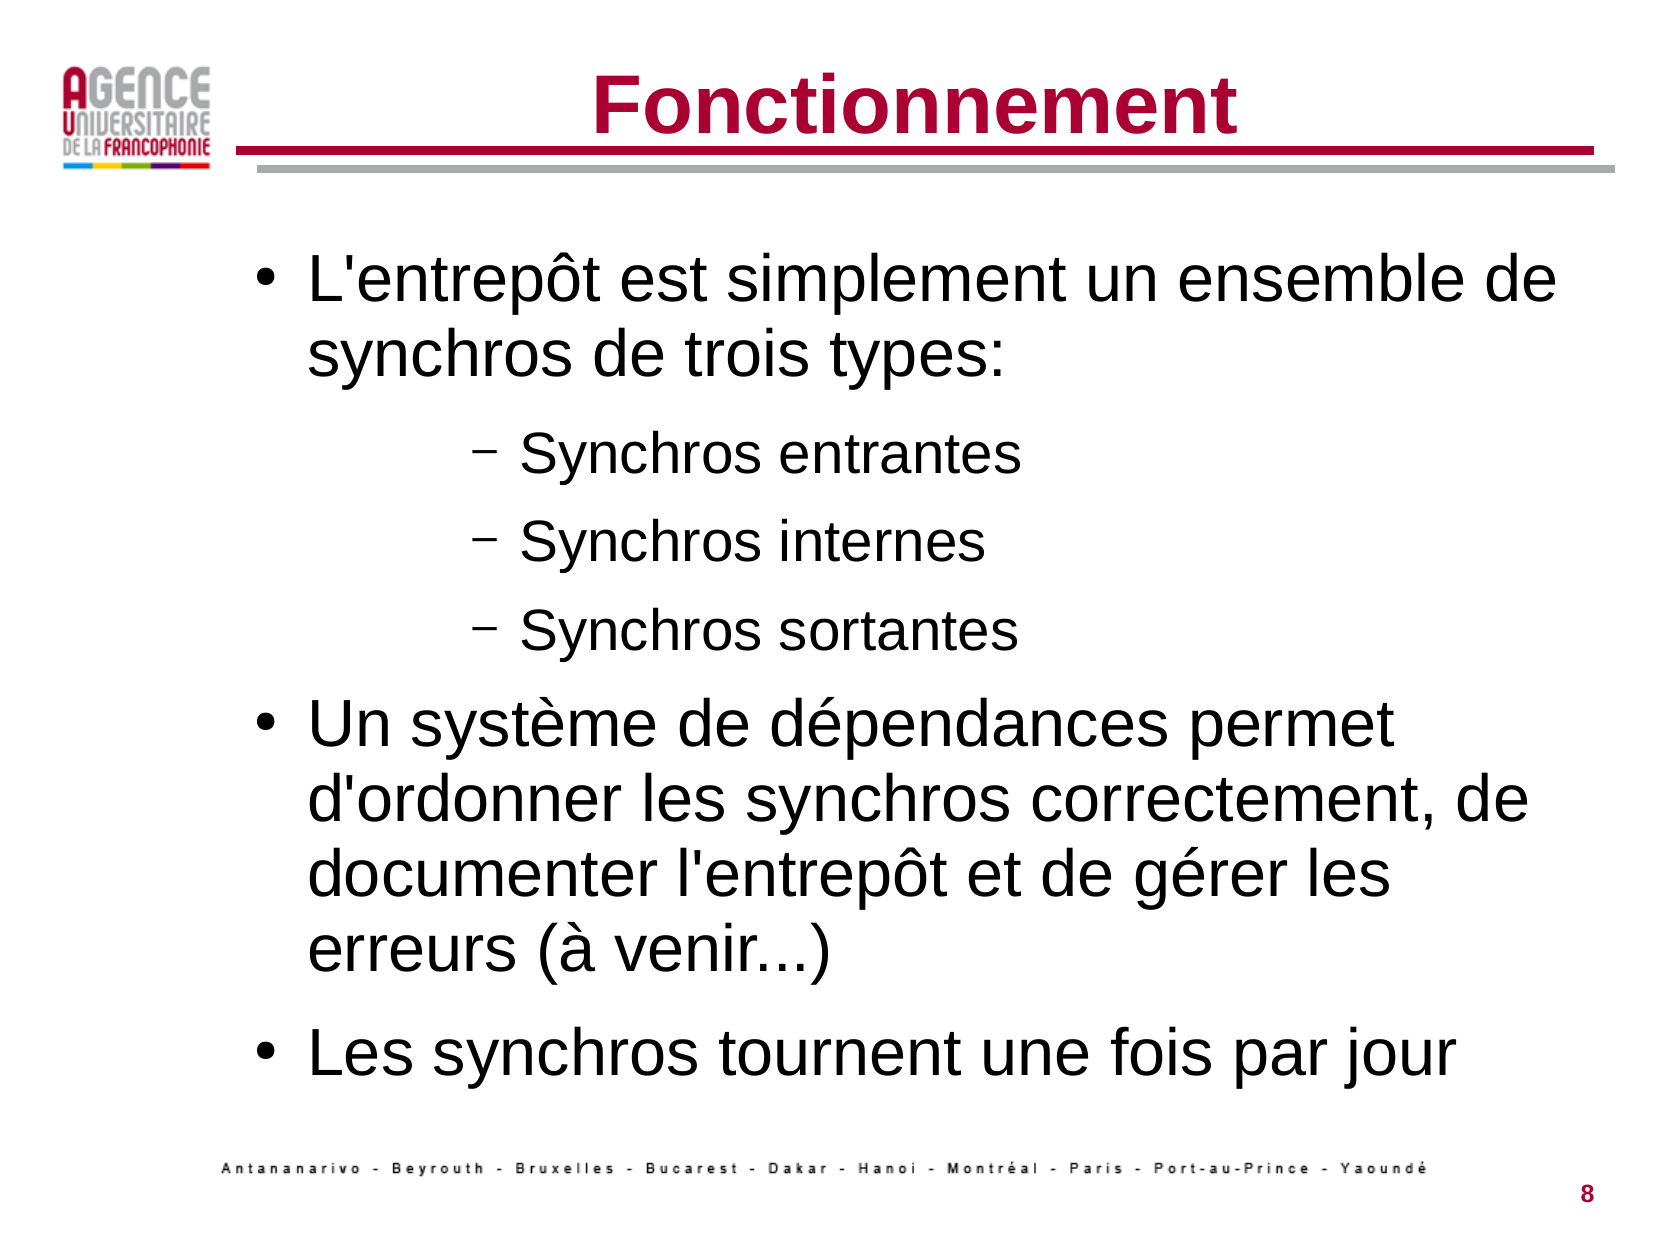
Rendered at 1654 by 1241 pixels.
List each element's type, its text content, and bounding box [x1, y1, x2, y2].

list L'entrepôt est simplement un ensemble de synchros de trois types: Synchros entrantes Synchros internes Synchros sortantes Un système de dépendances permet d'ordonner les synchros correctement, de documenter l'entrepôt et de gérer les erreurs (à venir...) Les synchros tournent une fois par jour [236, 241, 1595, 1135]
title Fonctionnement [236, 58, 1595, 152]
picture [29, 29, 1625, 1241]
